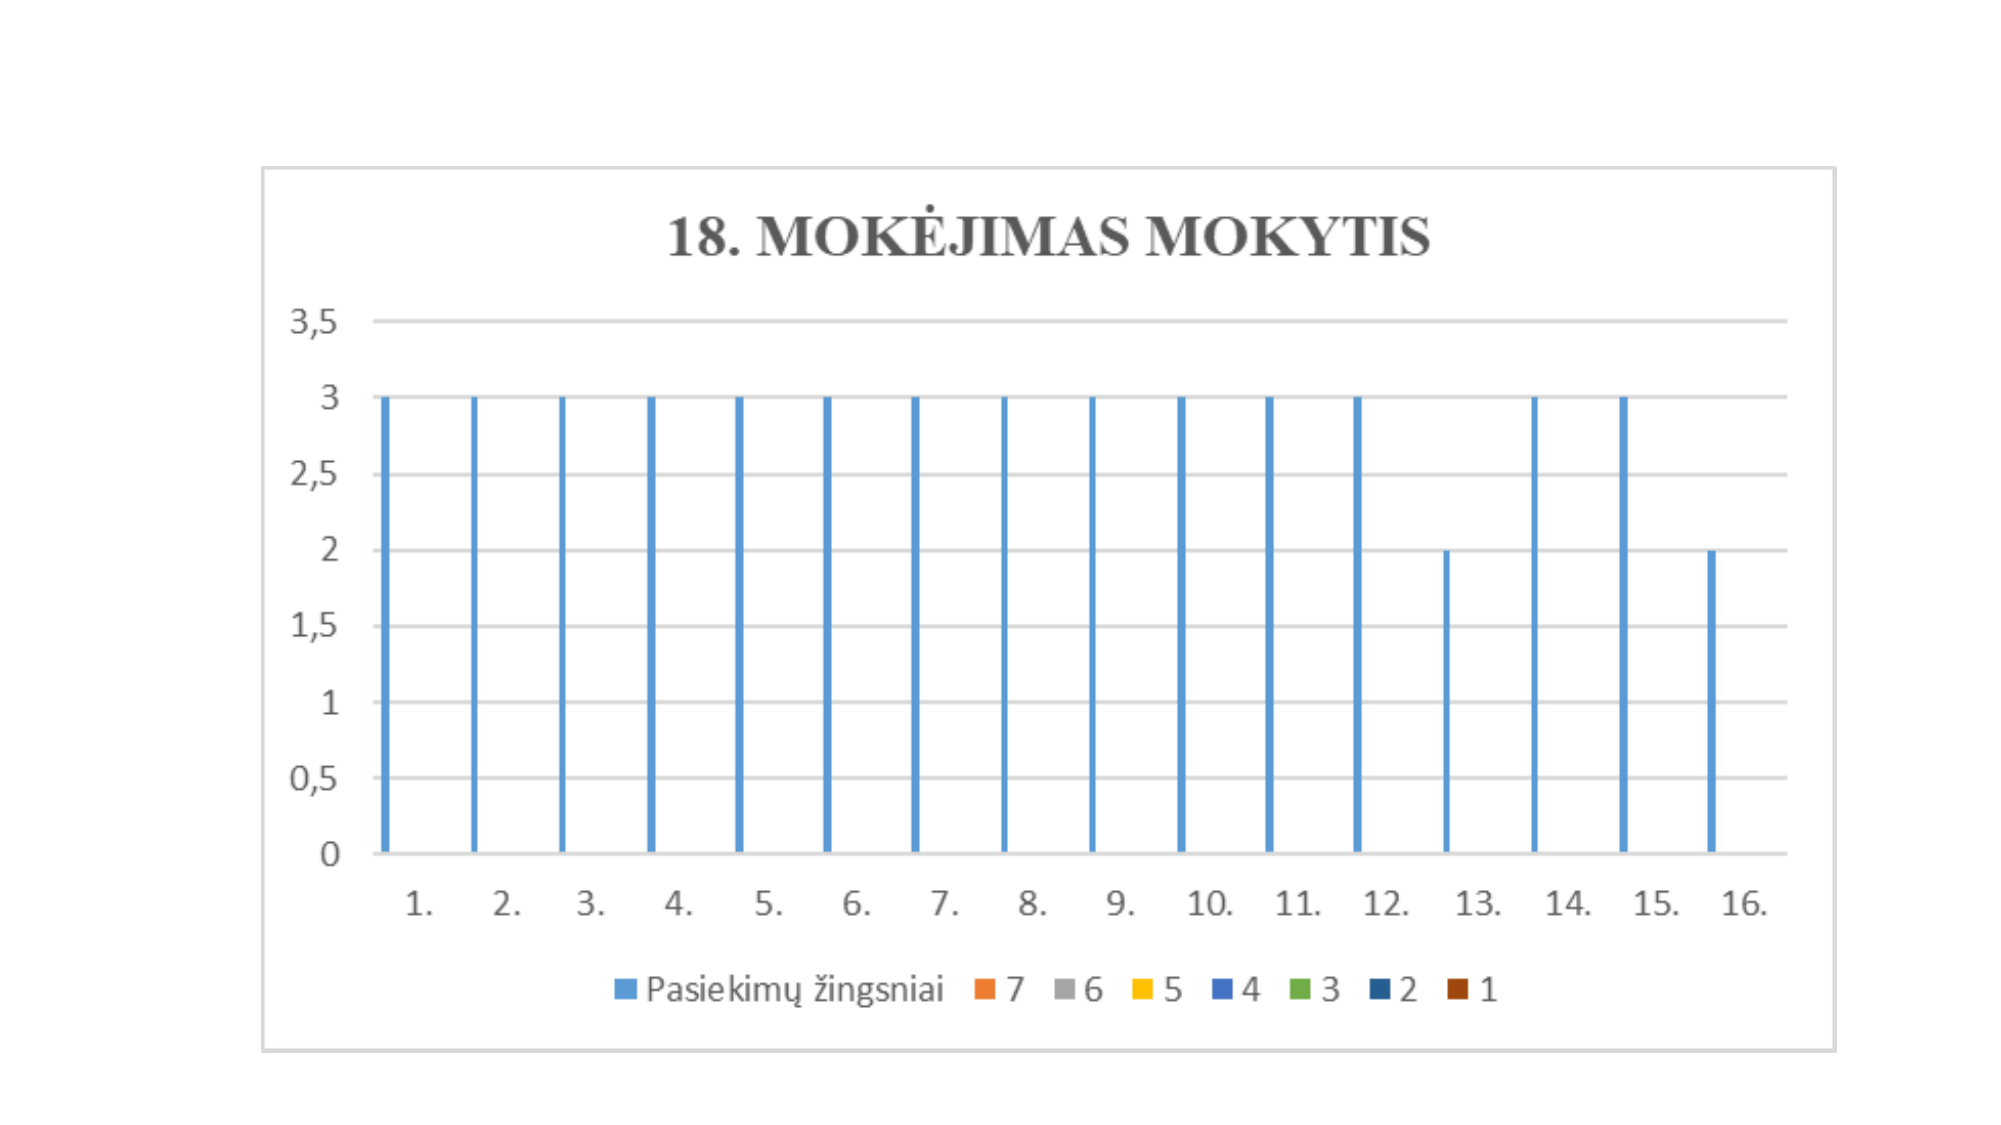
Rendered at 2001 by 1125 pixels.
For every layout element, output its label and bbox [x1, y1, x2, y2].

picture [261, 166, 1837, 1053]
